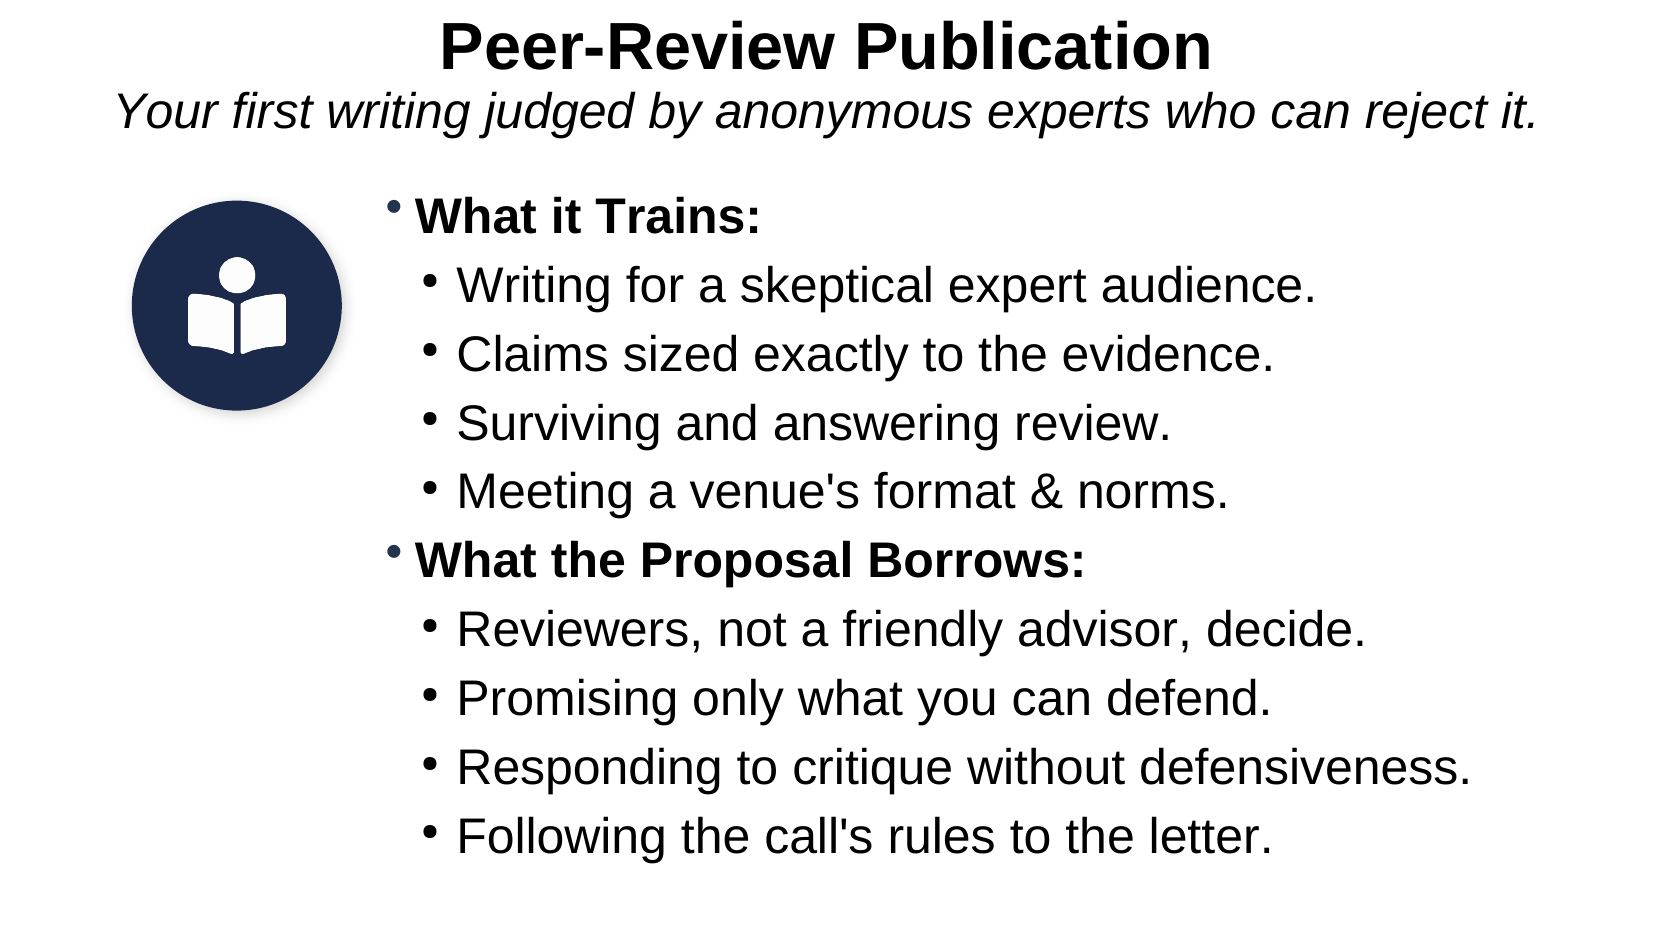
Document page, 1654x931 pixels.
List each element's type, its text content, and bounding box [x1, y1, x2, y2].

picture [188, 257, 286, 354]
text_box [131, 200, 342, 411]
title Peer-Review Publication Your first writing judged by anonymous experts who can reject it. [0, 0, 1654, 151]
text_box What it Trains: Writing for a skeptical expert audience. Claims sized exactly to the evidence. Surviving and answering review. Meeting a venue's format & norms. What the Proposal Borrows: Reviewers, not a friendly advisor, decide. Promising only what you can defend. Responding to critique without defensiveness. Following the call's rules to the letter. [370, 175, 1609, 889]
